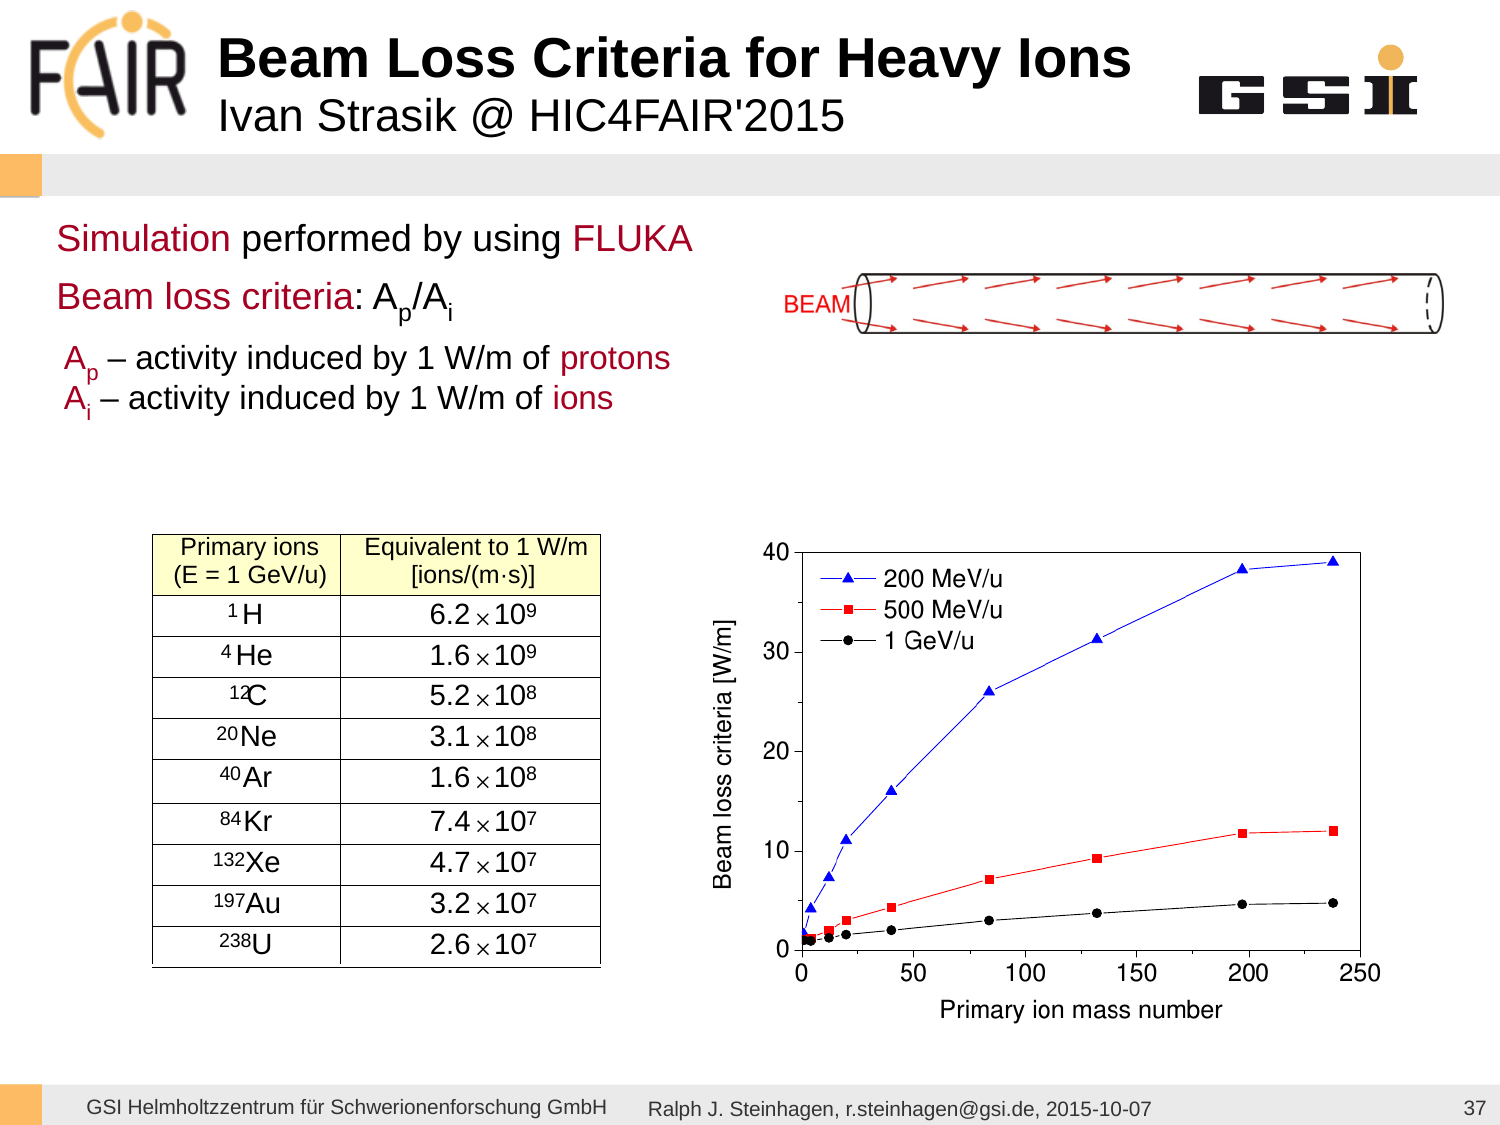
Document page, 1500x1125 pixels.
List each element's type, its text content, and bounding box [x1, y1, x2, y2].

text_box Beam loss criteria: A [56, 275, 400, 330]
text_box 10 [494, 928, 527, 971]
text_box 5.2 [429, 679, 471, 720]
text_box He [235, 638, 273, 681]
text_box 10 [493, 761, 527, 804]
text_box × [474, 684, 492, 721]
text_box 7 [526, 807, 538, 836]
text_box 3.1 [429, 720, 471, 761]
text_box 10 [494, 887, 527, 928]
text_box 10 [493, 638, 527, 679]
text_box p [398, 298, 413, 336]
title Beam Loss Criteria for Heavy Ions Ivan Strasik @ HIC4FAIR'2015 [217, 0, 1182, 173]
picture [697, 530, 1395, 1032]
text_box 10 [494, 805, 527, 846]
text_box Xe [245, 846, 280, 887]
text_box A [63, 379, 87, 428]
text_box × [474, 725, 492, 762]
text_box × [474, 851, 492, 888]
text_box i [86, 399, 92, 433]
text_box [341, 535, 411, 595]
text_box (E = 1 GeV/u) [173, 560, 326, 597]
text_box 7 [526, 848, 538, 877]
text_box Ne [239, 720, 278, 763]
text_box 132 [213, 848, 245, 877]
text_box C [246, 679, 268, 720]
text_box 7.4 [429, 805, 471, 846]
text_box 2.6 [429, 928, 471, 971]
picture [783, 273, 1444, 334]
text_box 1.6 [429, 761, 471, 804]
text_box A [63, 339, 87, 379]
text_box 9 [526, 599, 537, 629]
text_box 197 [213, 889, 245, 918]
text_box H [242, 597, 264, 638]
text_box p [86, 359, 99, 393]
text_box 12 [229, 681, 246, 710]
text_box 3.2 [429, 887, 471, 928]
text_box 8 [526, 681, 537, 710]
text_box 9 [526, 640, 537, 669]
text_box 8 [526, 763, 537, 792]
text_box 4.7 [429, 846, 471, 887]
text_box × [474, 933, 492, 969]
text_box – activity induced by 1 W/m of protons [107, 339, 670, 388]
text_box 10 [493, 679, 527, 720]
text_box 1.6 [429, 638, 471, 679]
text_box × [474, 643, 492, 680]
text_box Ar [242, 761, 273, 804]
text_box [536, 535, 600, 595]
text_box 6.2 [429, 597, 471, 638]
picture [30, 9, 187, 141]
text_box 8 [526, 722, 537, 751]
text_box [320, 535, 340, 595]
text_box 238 [219, 930, 251, 959]
text_box 1 [227, 599, 239, 629]
text_box 7 [526, 930, 538, 959]
picture [1197, 42, 1419, 117]
text_box – activity induced by 1 W/m of ions [100, 379, 614, 428]
text_box 40 [219, 763, 242, 792]
text_box Au [245, 887, 281, 930]
text_box 20 [216, 722, 239, 751]
text_box × [474, 810, 492, 847]
text_box 10 [493, 720, 527, 761]
text_box × [474, 603, 492, 639]
text_box 7 [526, 889, 538, 918]
text_box 10 [493, 597, 527, 638]
text_box 84 [219, 807, 242, 836]
text_box × [474, 766, 492, 803]
text_box Equivalent to 1 W/m [364, 532, 589, 569]
text_box Kr [243, 805, 273, 848]
text_box [153, 535, 180, 595]
text_box i [447, 298, 454, 336]
text_box Primary ions [180, 532, 320, 560]
text_box U [251, 928, 273, 971]
text_box /A [412, 275, 448, 330]
text_box × [474, 892, 492, 929]
text_box 4 [220, 640, 232, 669]
text_box 10 [494, 846, 527, 887]
text_box [ions/(m·s)] [411, 560, 536, 597]
text_box Simulation performed by using FLUKA [56, 217, 692, 272]
